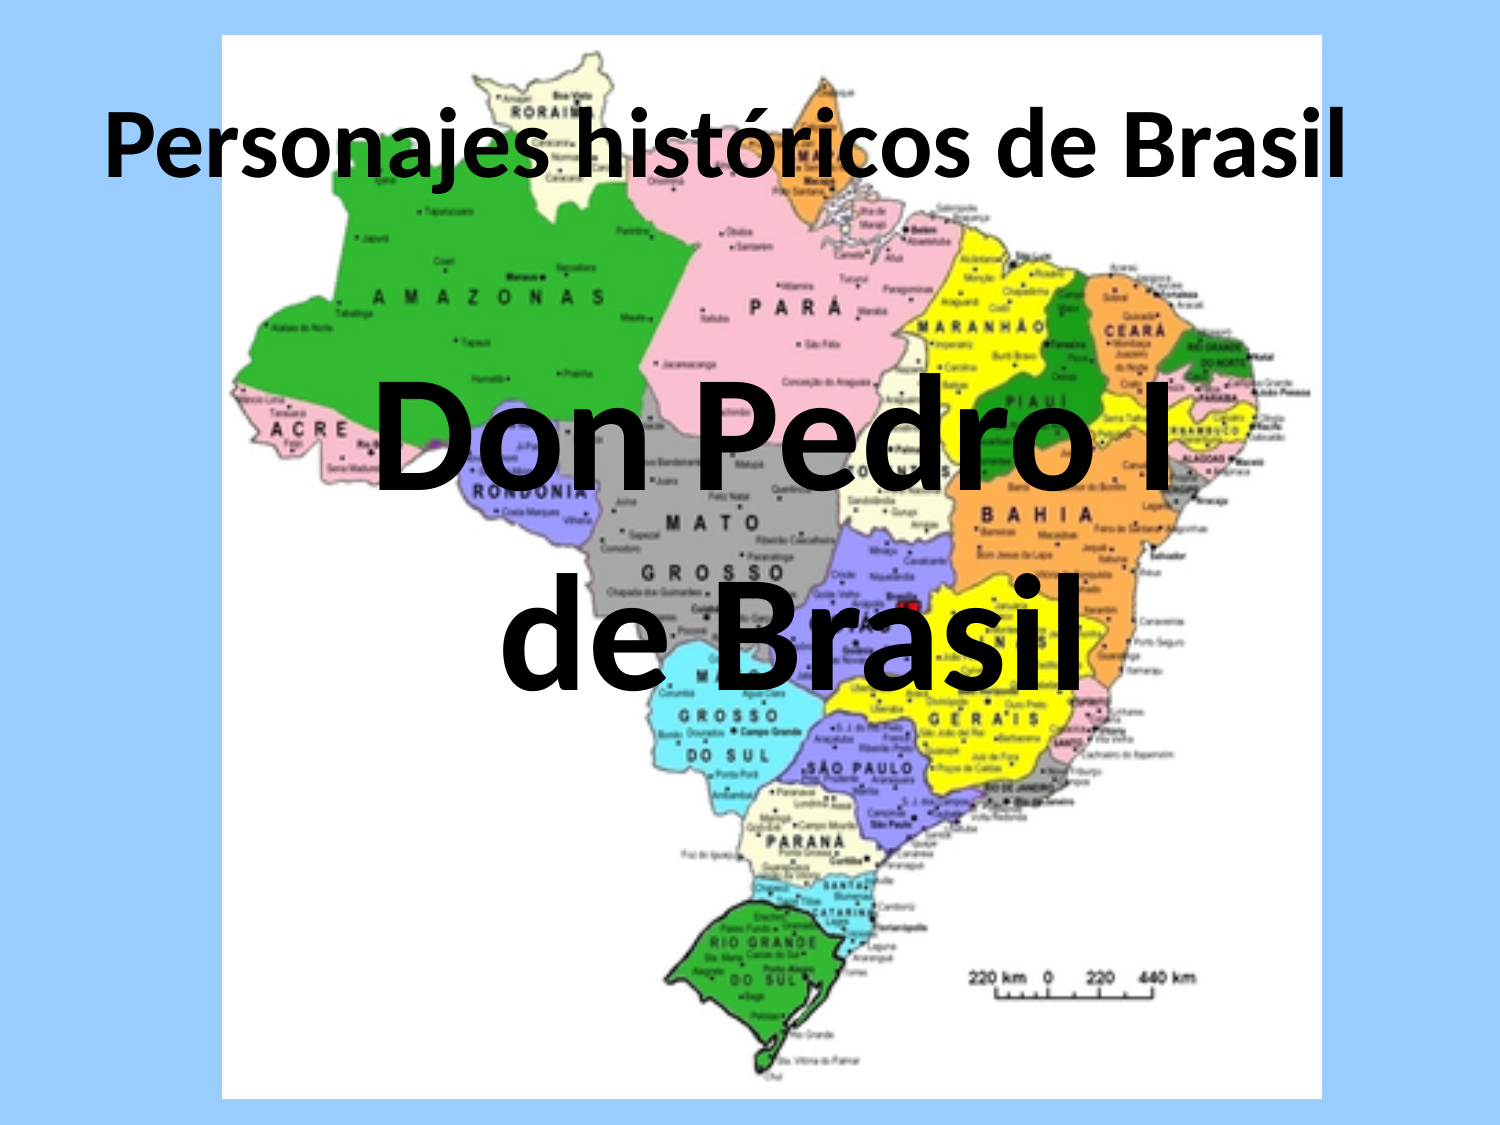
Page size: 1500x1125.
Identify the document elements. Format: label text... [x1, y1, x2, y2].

picture [222, 312, 1322, 1099]
subtitle Don Pedro I de Brasil [257, 316, 1332, 493]
title Personajes históricos de Brasil [70, 70, 1383, 312]
picture [222, 35, 1322, 70]
